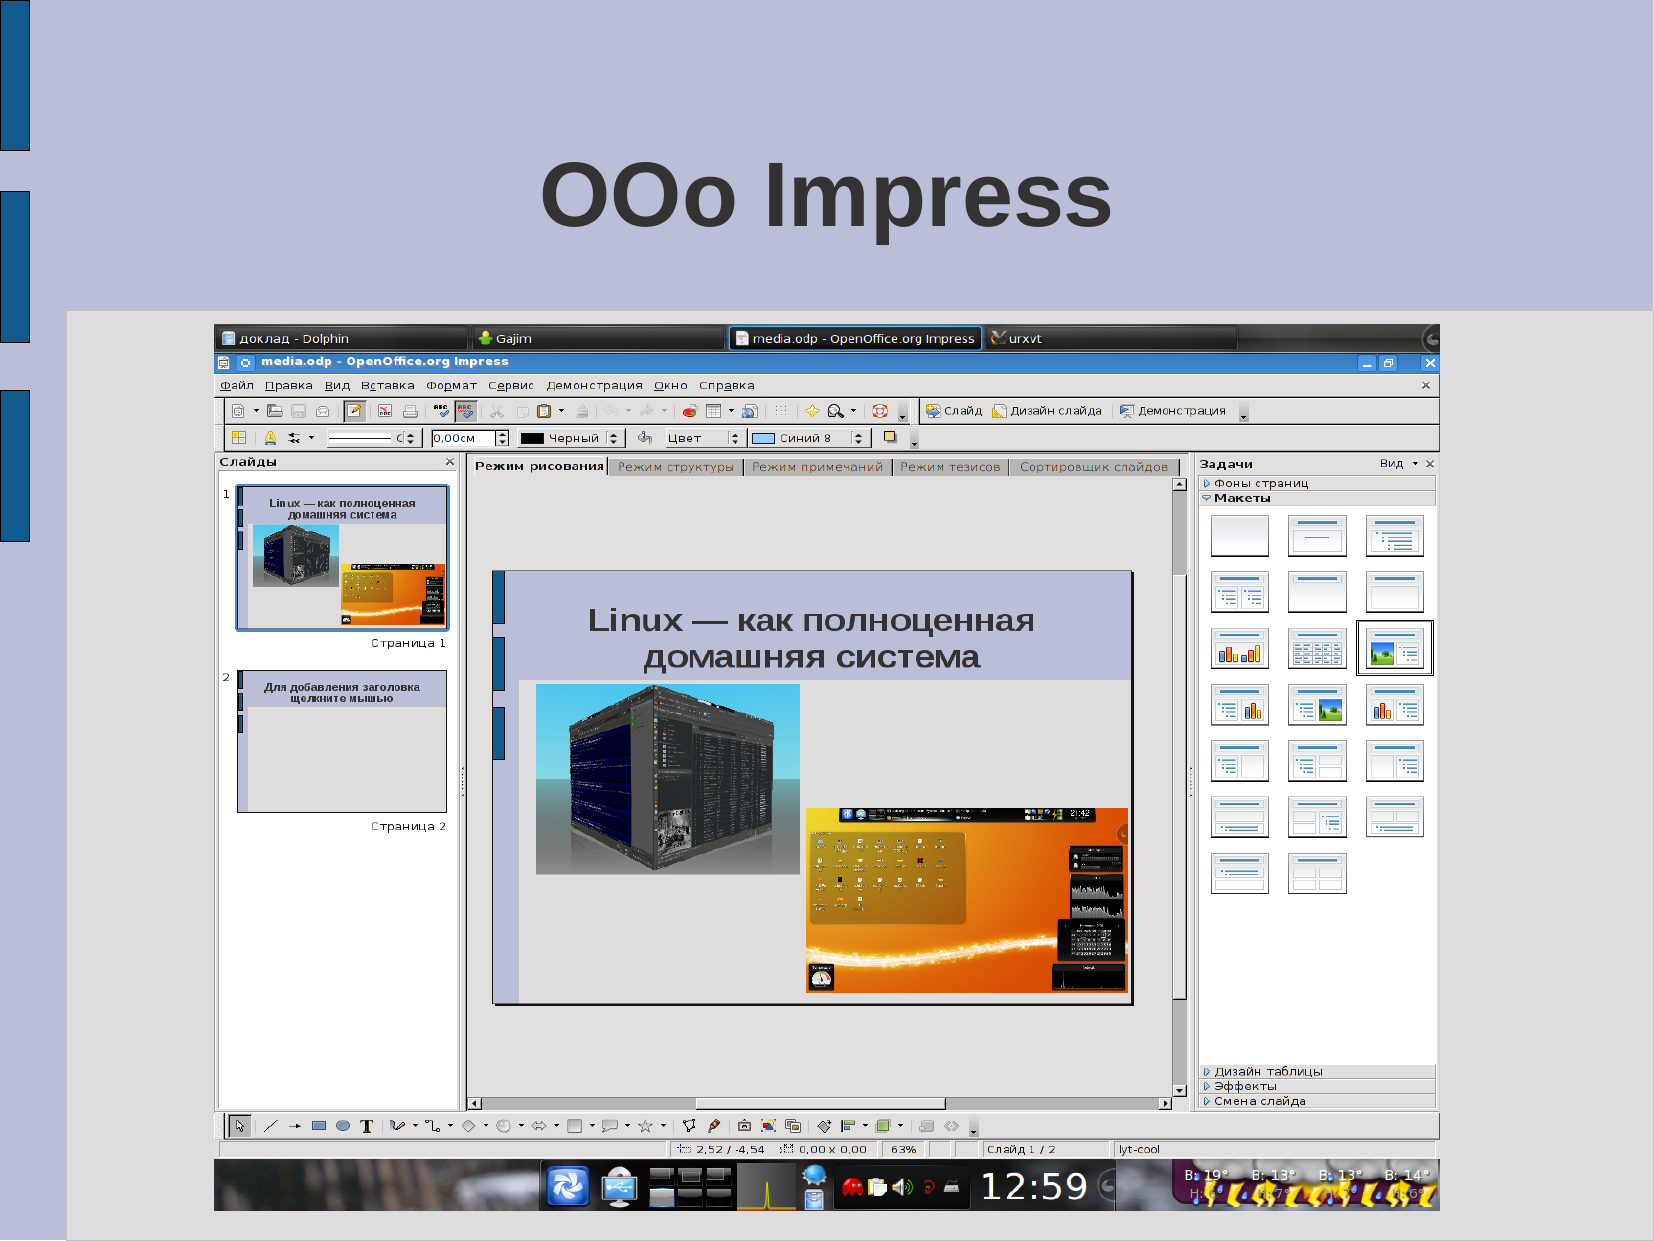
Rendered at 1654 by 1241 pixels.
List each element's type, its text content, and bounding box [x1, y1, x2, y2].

title OOo Impress [121, 98, 1534, 291]
picture [214, 324, 1440, 1211]
